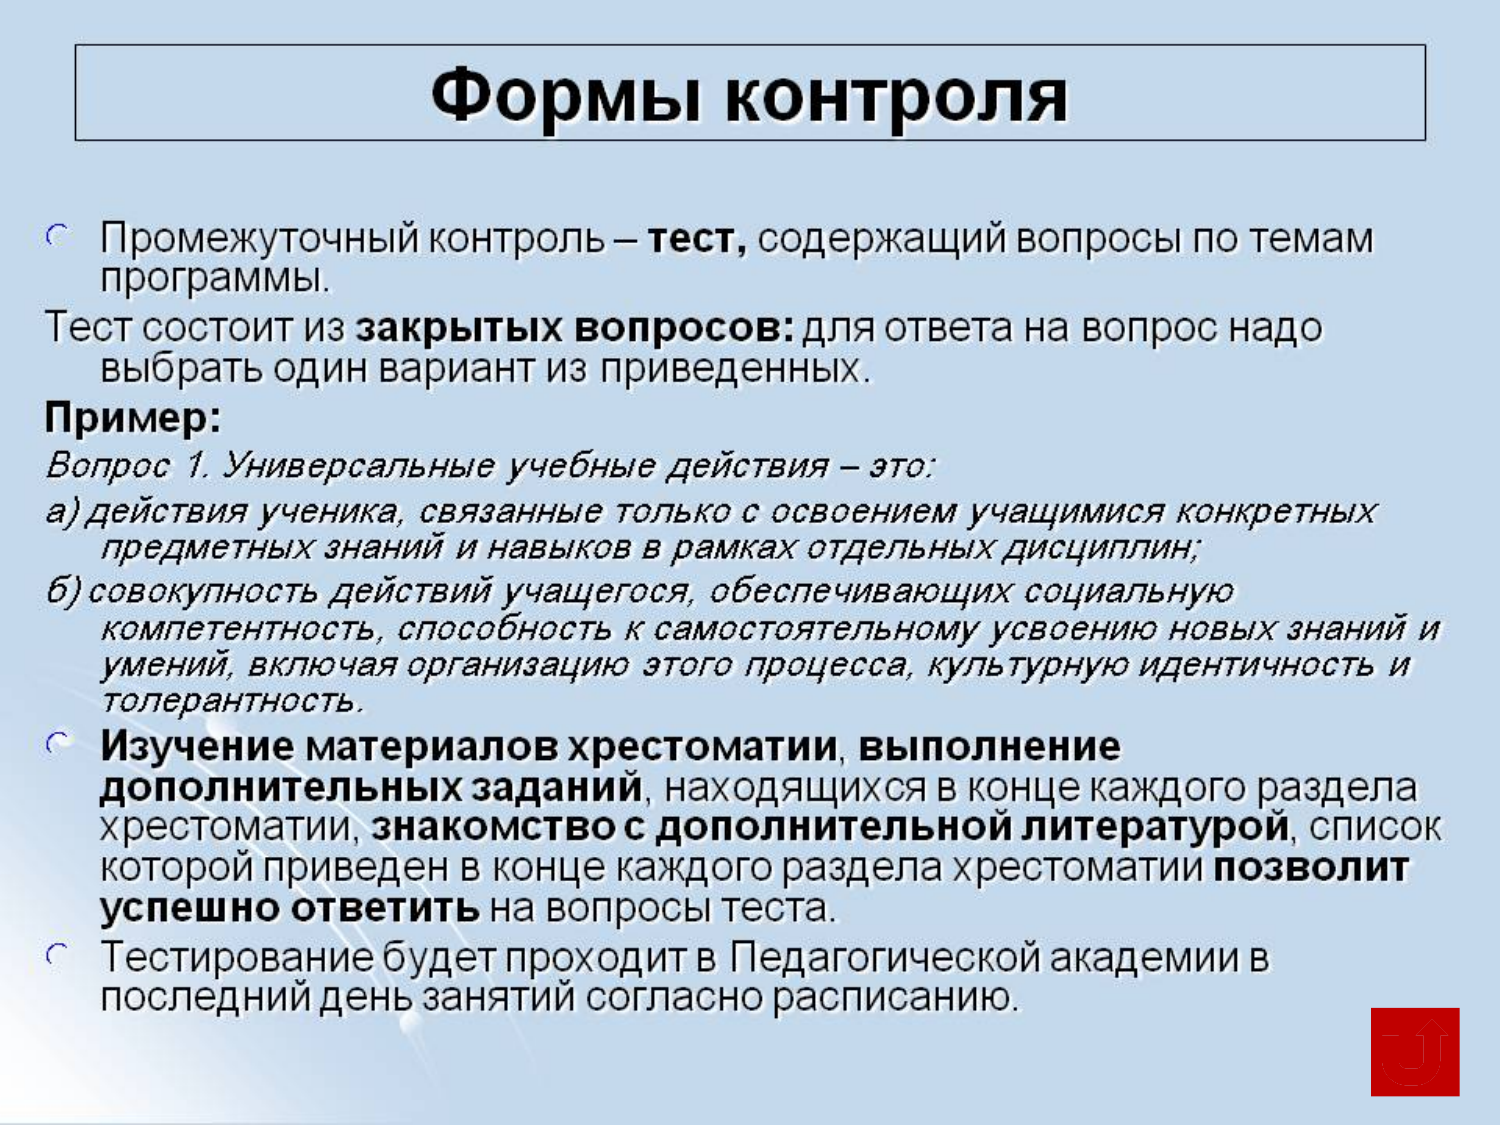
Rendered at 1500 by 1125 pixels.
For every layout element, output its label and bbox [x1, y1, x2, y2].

text_box [1371, 1007, 1460, 1097]
picture [0, 0, 1500, 1125]
